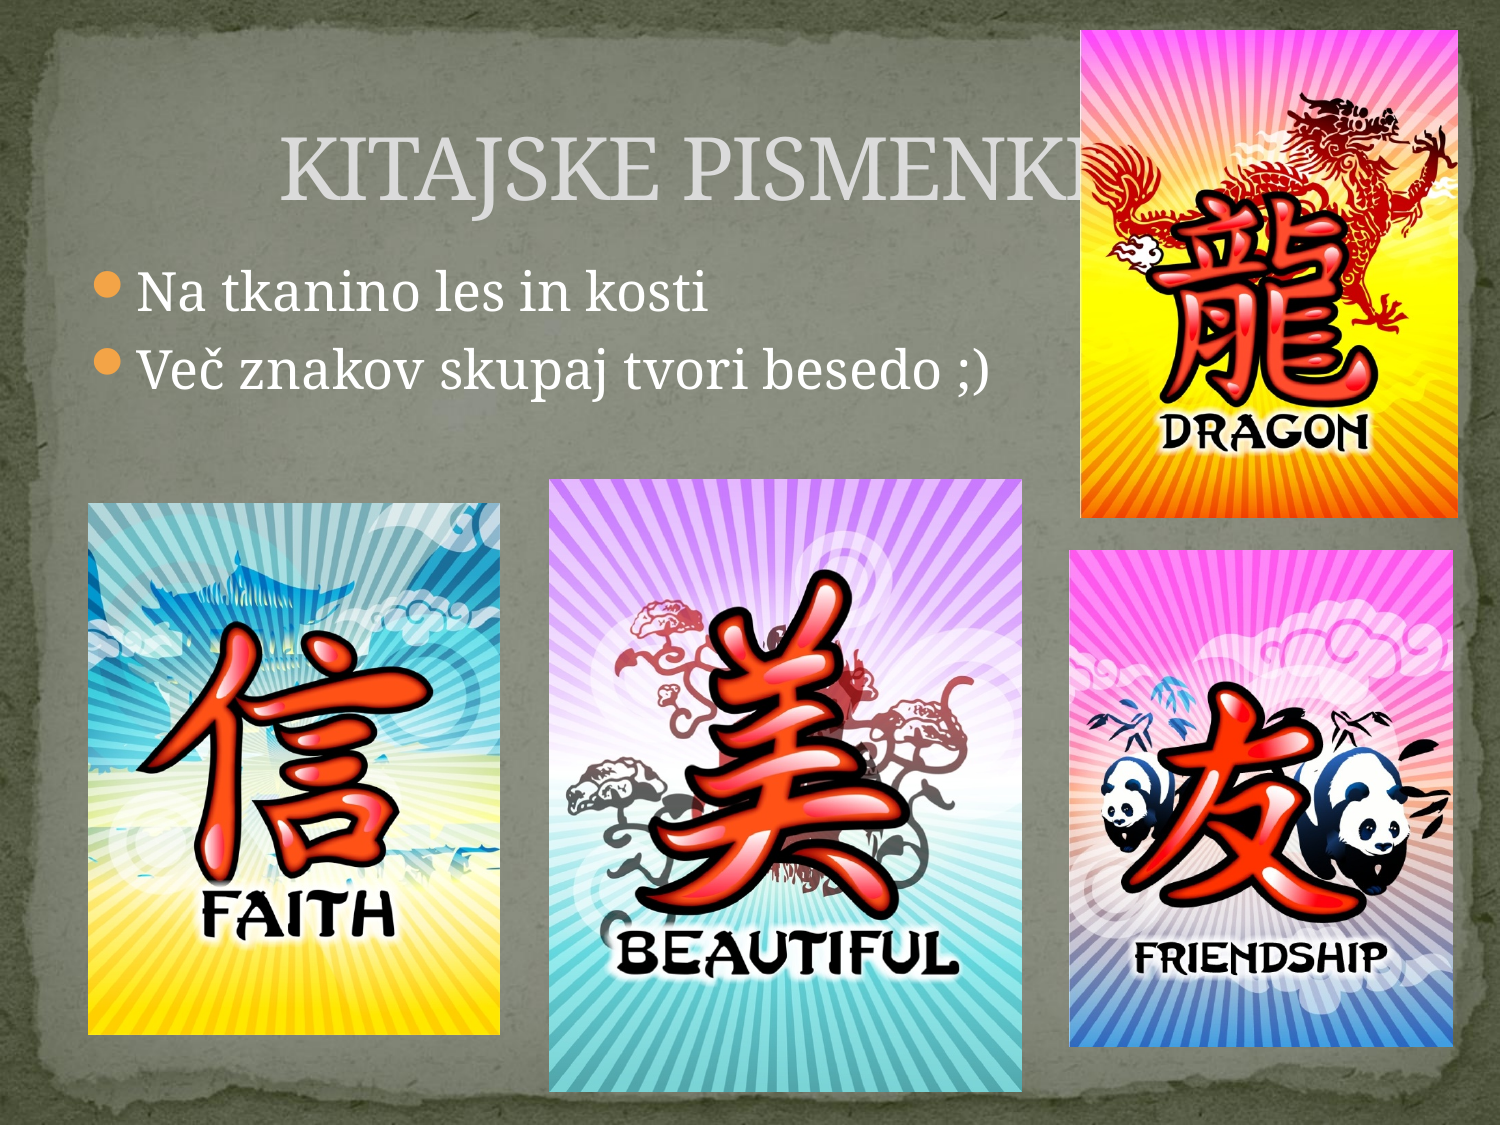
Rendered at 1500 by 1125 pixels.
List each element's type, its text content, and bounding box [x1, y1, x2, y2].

title KITAJSKE PISMENKE [75, 24, 1425, 225]
list Na tkanino les in kosti Več znakov skupaj tvori besedo ;) [75, 249, 1425, 1000]
picture [0, 0, 1500, 1125]
